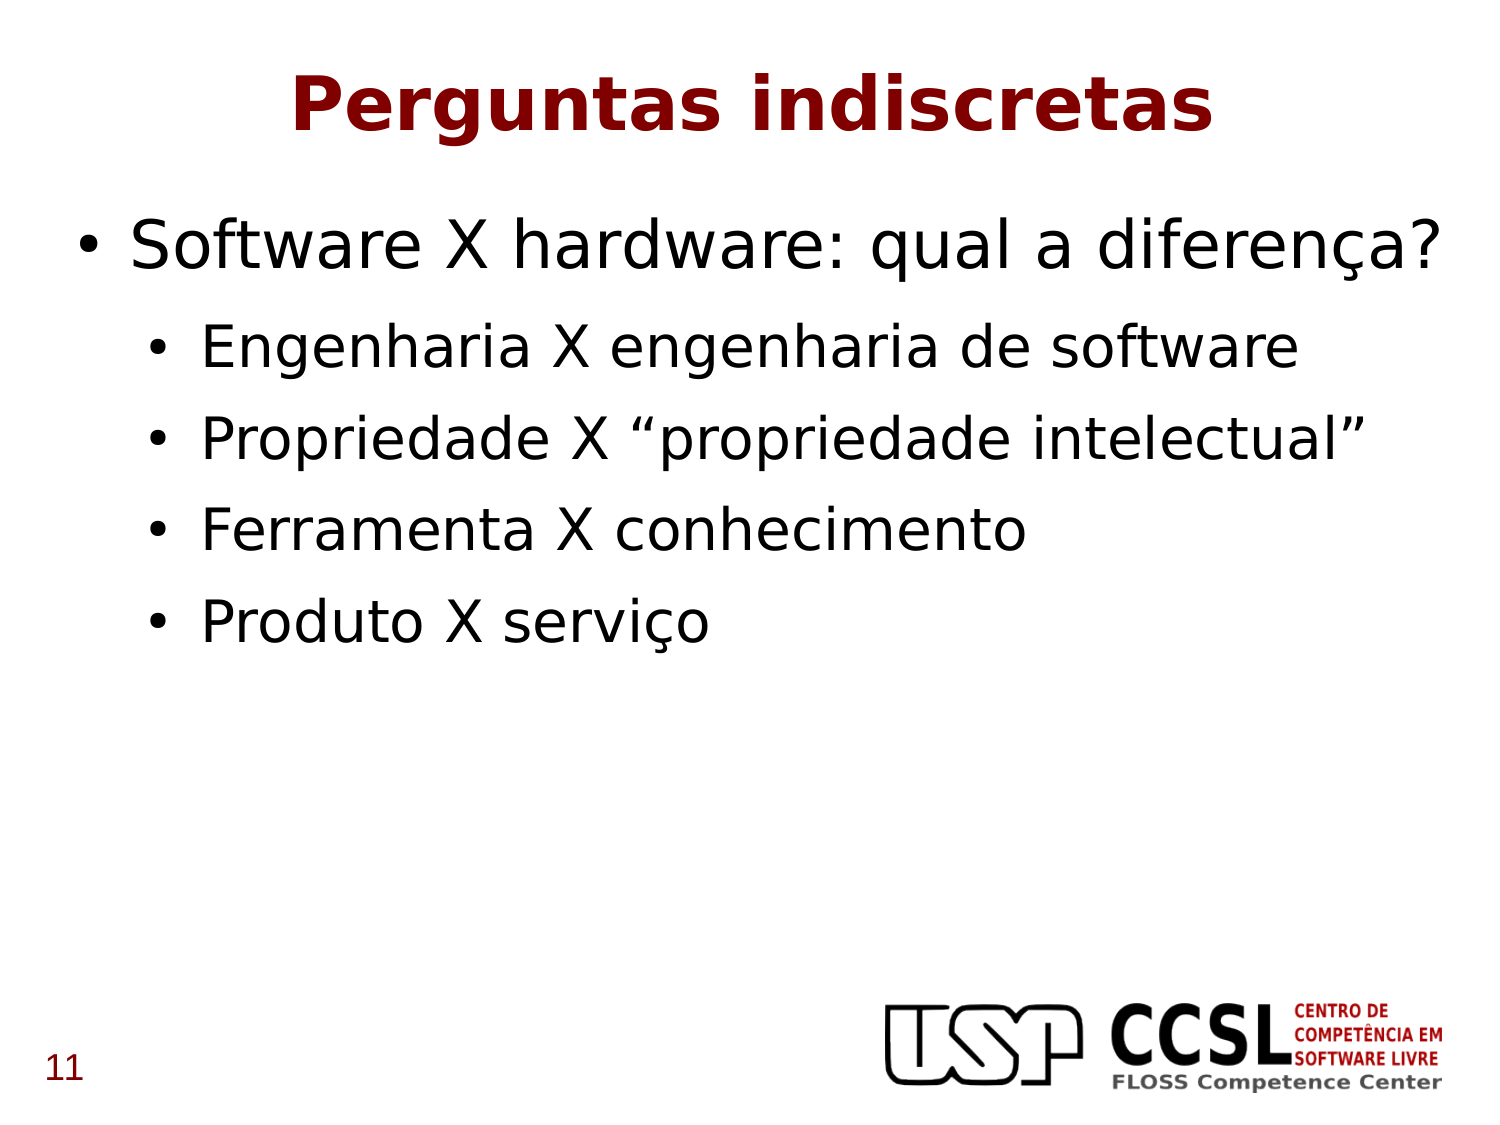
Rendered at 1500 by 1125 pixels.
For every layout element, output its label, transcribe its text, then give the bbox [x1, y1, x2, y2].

picture [885, 1003, 1442, 1093]
title Perguntas indiscretas [59, 29, 1447, 180]
list Software X hardware: qual a diferença? Engenharia X engenharia de software Propriedade X “propriedade intelectual” Ferramenta X conhecimento Produto X serviço [59, 206, 1447, 950]
